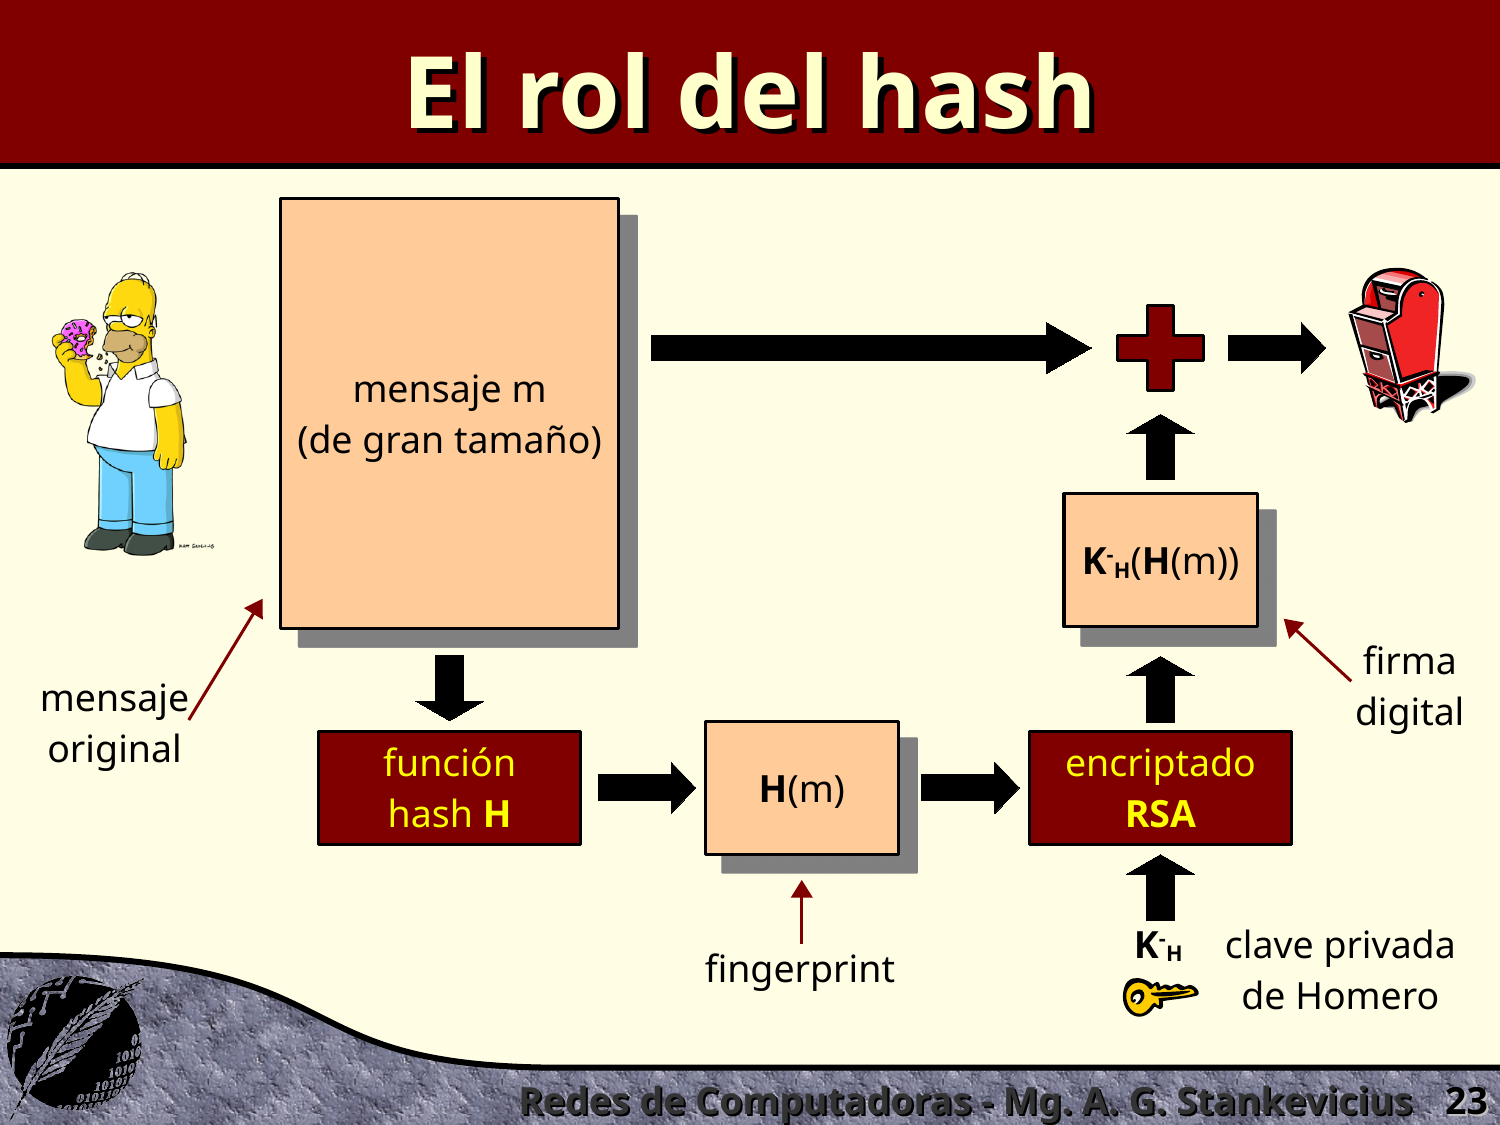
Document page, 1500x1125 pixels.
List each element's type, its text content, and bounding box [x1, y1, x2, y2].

picture [790, 1100, 795, 1110]
text_box K-H [1119, 911, 1202, 990]
text_box función hash H [318, 731, 581, 845]
picture [0, 959, 1500, 1125]
text_box clave privada de Homero [1210, 910, 1467, 1031]
picture [1122, 990, 1199, 1018]
text_box [921, 762, 1020, 814]
picture [47, 268, 225, 559]
text_box H(m) [705, 721, 899, 855]
text_box [1126, 656, 1195, 723]
title El rol del hash [15, 5, 1485, 160]
text_box [1126, 414, 1195, 480]
text_box mensaje original [25, 664, 198, 785]
picture [1348, 266, 1478, 425]
text_box [415, 655, 484, 721]
text_box firma digital [1340, 627, 1481, 748]
text_box [598, 762, 696, 814]
picture [1047, 1100, 1054, 1110]
text_box [1117, 305, 1204, 391]
text_box K-H(H(m)) [1063, 493, 1258, 627]
text_box [1126, 854, 1195, 921]
text_box mensaje m (de gran tamaño) [280, 198, 619, 629]
text_box fingerprint [690, 935, 914, 1003]
text_box [651, 322, 1092, 374]
text_box encriptado RSA [1029, 731, 1292, 845]
text_box [1228, 322, 1326, 374]
